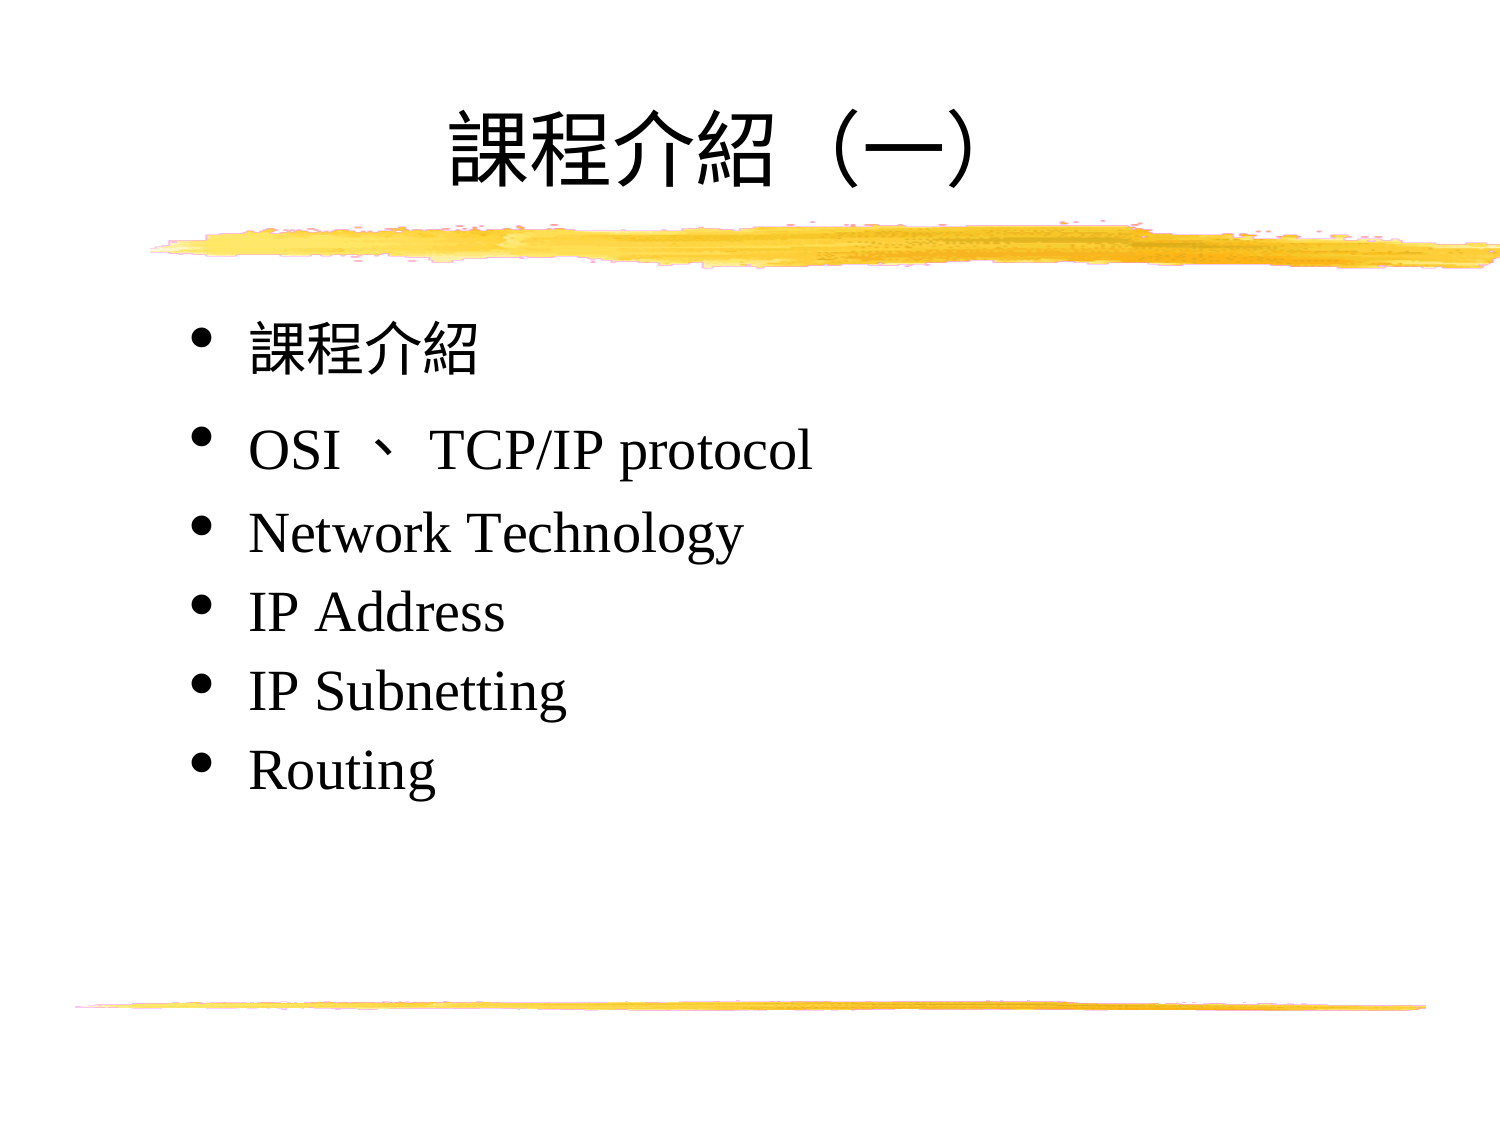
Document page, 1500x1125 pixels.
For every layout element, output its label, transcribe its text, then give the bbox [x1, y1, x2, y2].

picture [75, 999, 1426, 1013]
title 課程介紹（一） [99, 24, 1375, 213]
picture [150, 215, 1500, 279]
list 課程介紹 OSI、TCP/IP protocol Network Technology IP Address IP Subnetting Routing [177, 295, 1403, 996]
